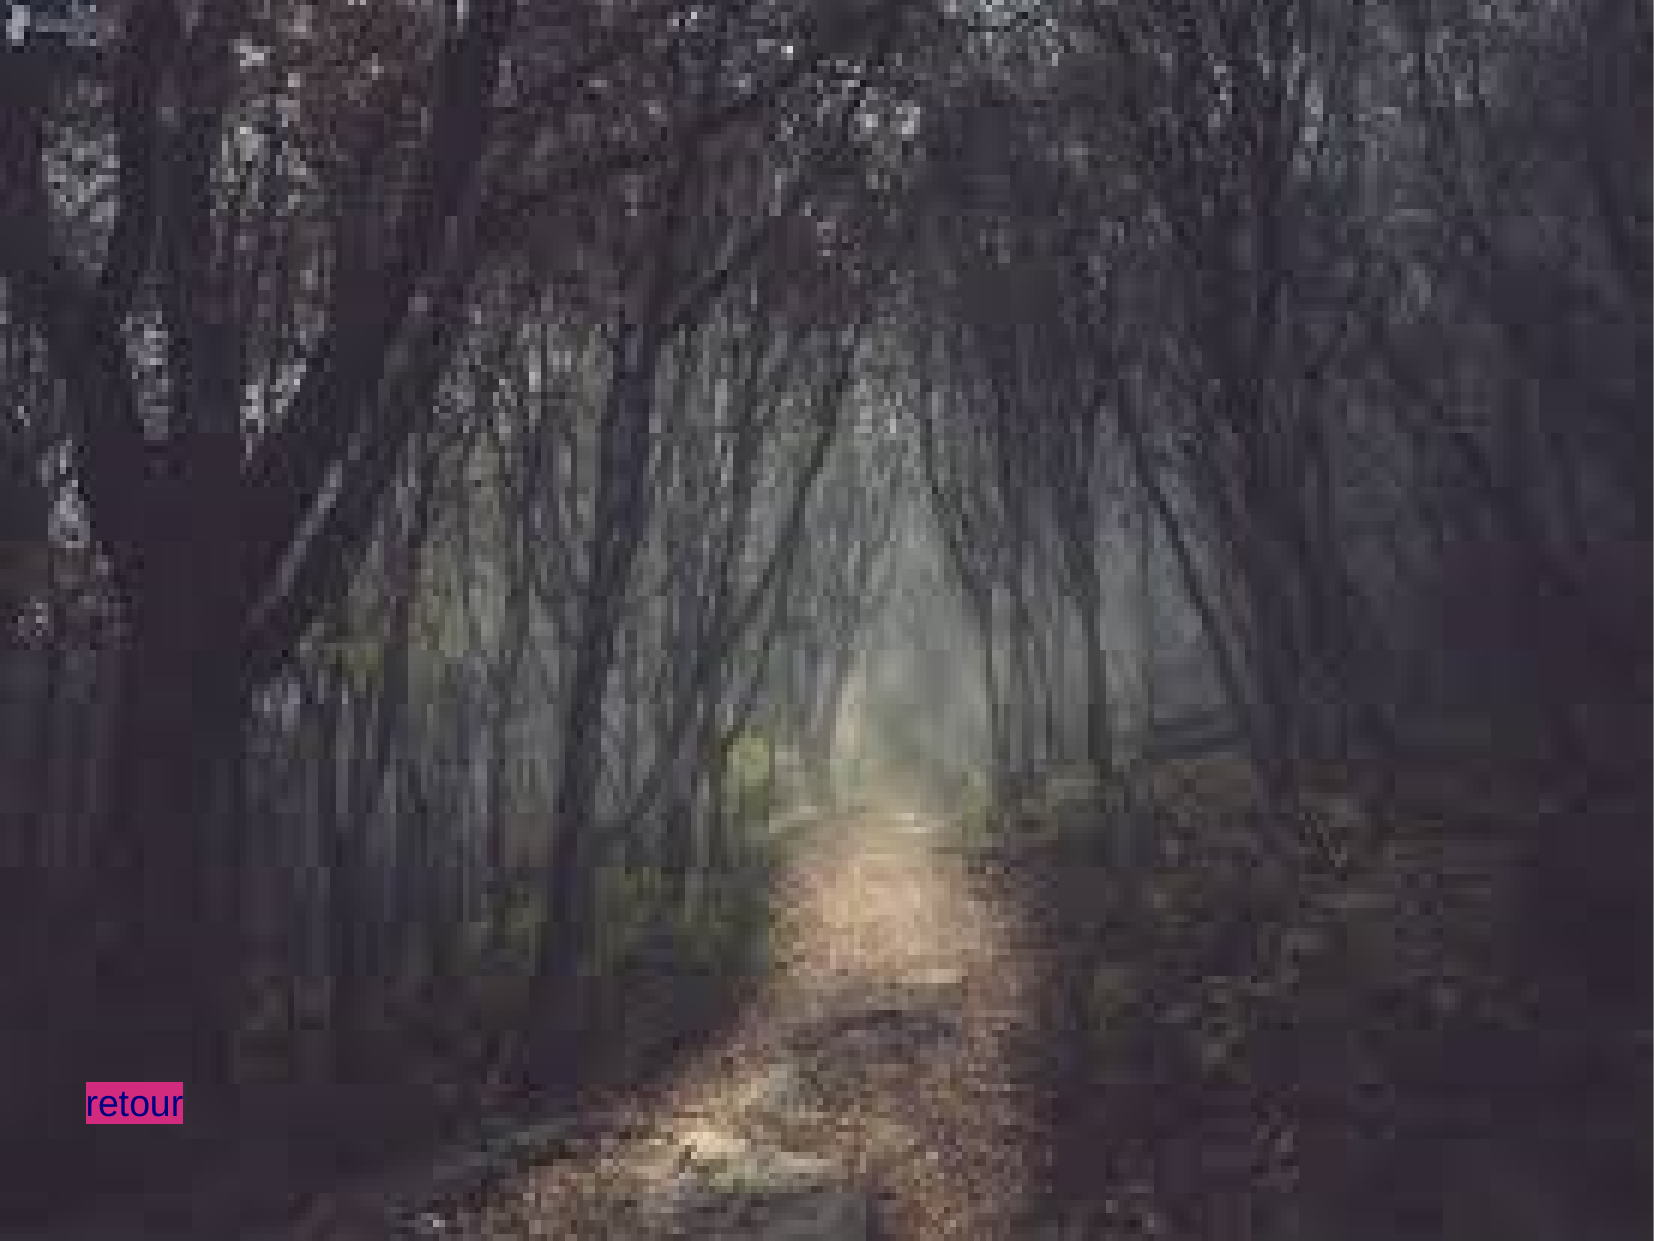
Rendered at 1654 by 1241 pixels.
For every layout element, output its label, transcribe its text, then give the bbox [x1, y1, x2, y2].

text_box retour [70, 1074, 308, 1132]
picture [0, 0, 1654, 1241]
